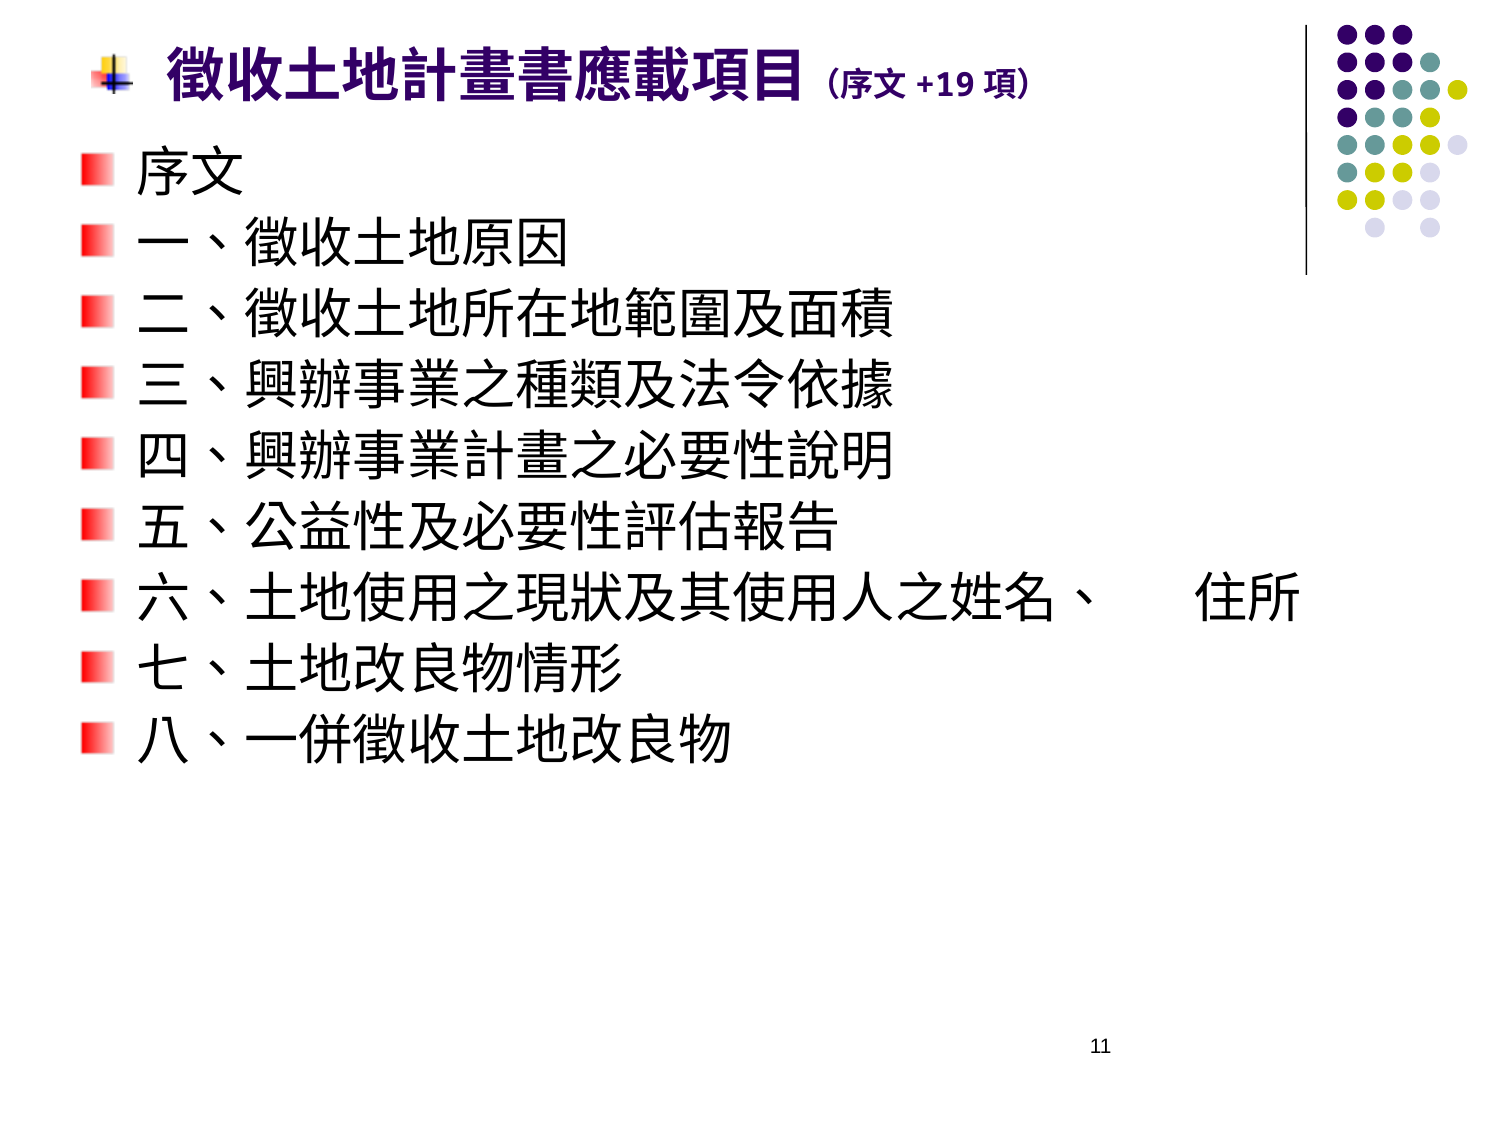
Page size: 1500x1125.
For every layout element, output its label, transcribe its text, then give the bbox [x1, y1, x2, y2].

text_box [1074, 1025, 1426, 1101]
title 徵收土地計畫書應載項目（序文+19項） [76, 31, 1315, 115]
list 序文 一、徵收土地原因 二、徵收土地所在地範圍及面積 三、興辦事業之種類及法令依據 四、興辦事業計畫之必要性說明 五、公益性及必要性評估報告 六、土地使用之現狀及其使用人之姓名、 住所 七、土地改良物情形 八、一併徵收土地改良物 [64, 137, 1377, 1012]
